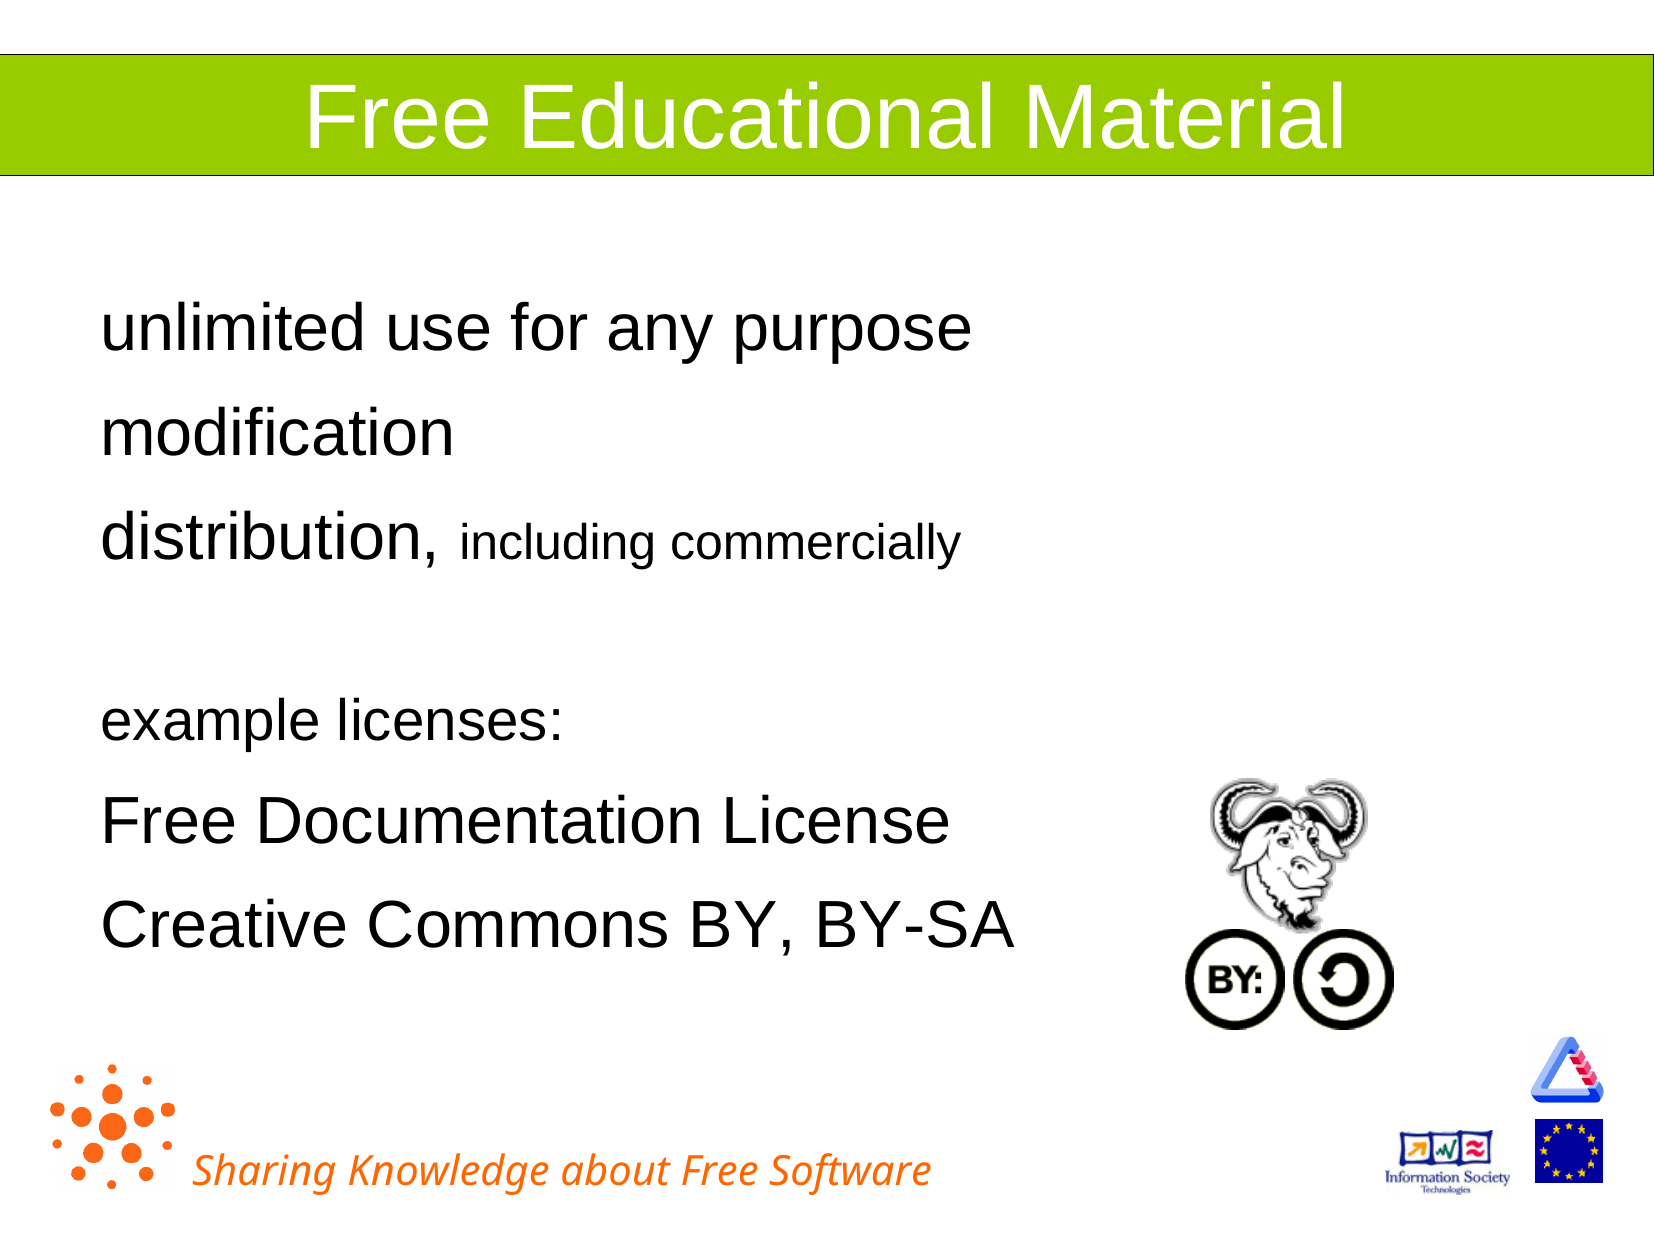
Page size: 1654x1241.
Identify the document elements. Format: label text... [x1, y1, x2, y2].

title Free Educational Material [82, 59, 1571, 174]
list unlimited use for any purpose modification distribution, including commercially example licenses: Free Documentation License Creative Commons BY, BY-SA [82, 290, 1571, 1109]
picture [1535, 1119, 1603, 1183]
picture [1185, 774, 1394, 1030]
picture [1571, 1036, 1604, 1104]
picture [50, 1064, 175, 1189]
picture [1385, 1130, 1510, 1195]
